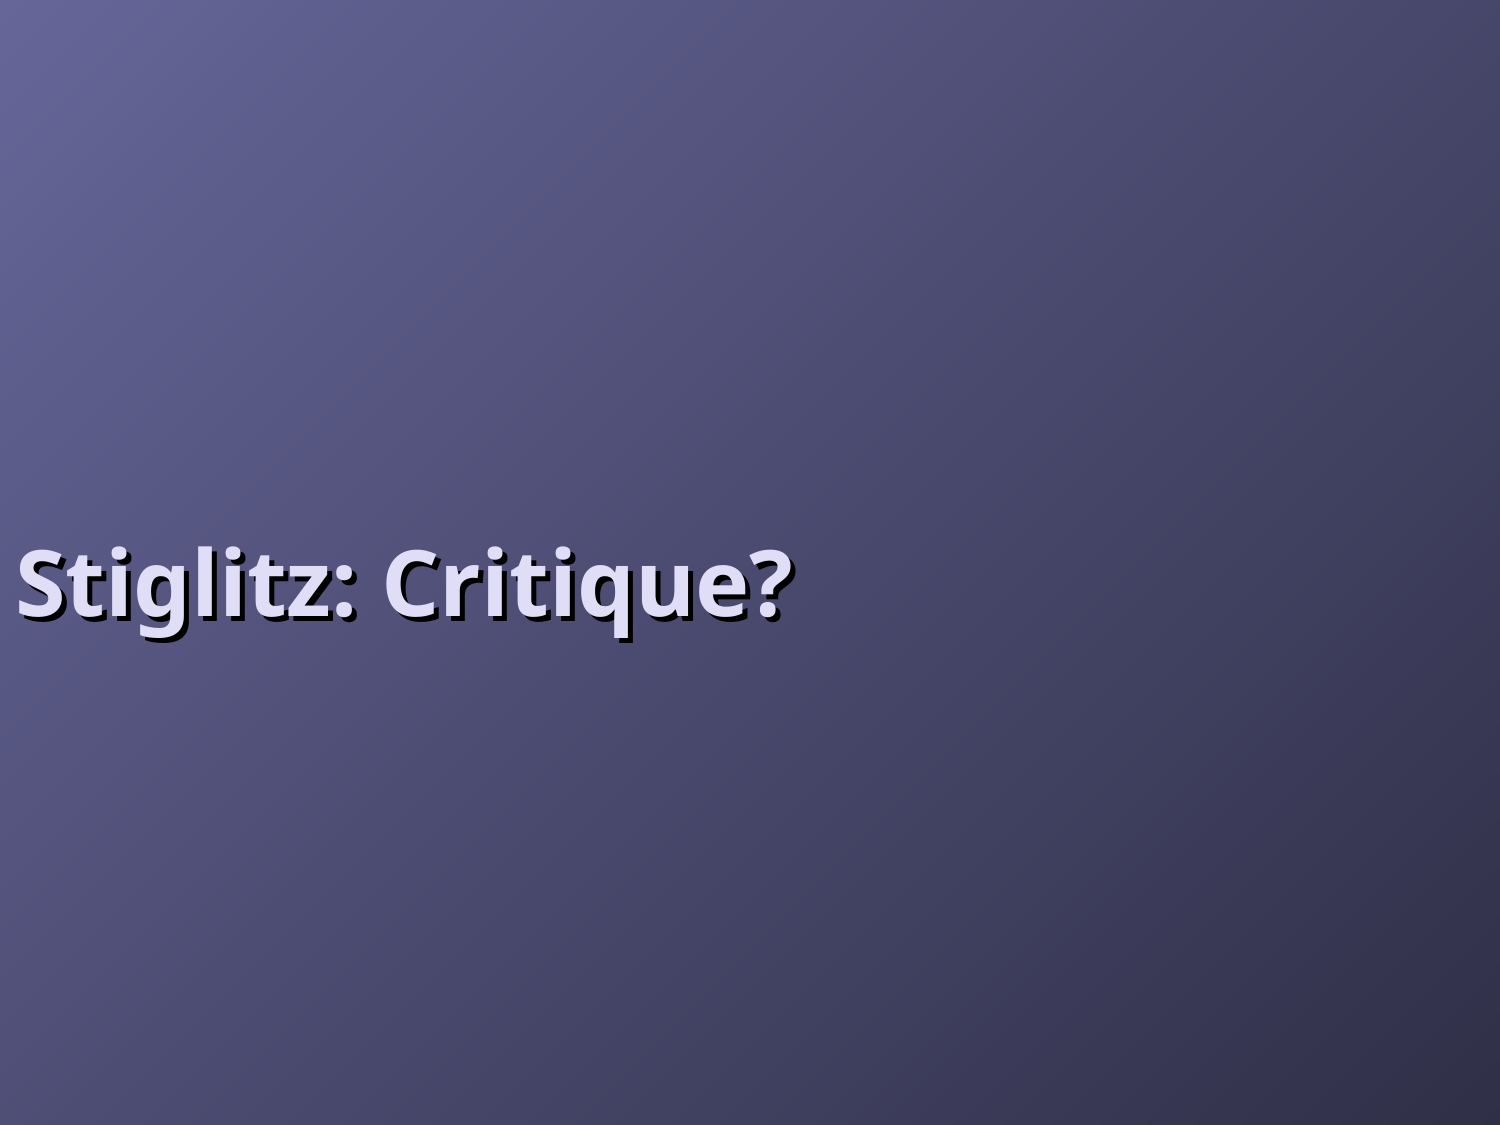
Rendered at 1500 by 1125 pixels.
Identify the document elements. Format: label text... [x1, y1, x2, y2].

title Stiglitz: Critique? [0, 487, 1500, 676]
